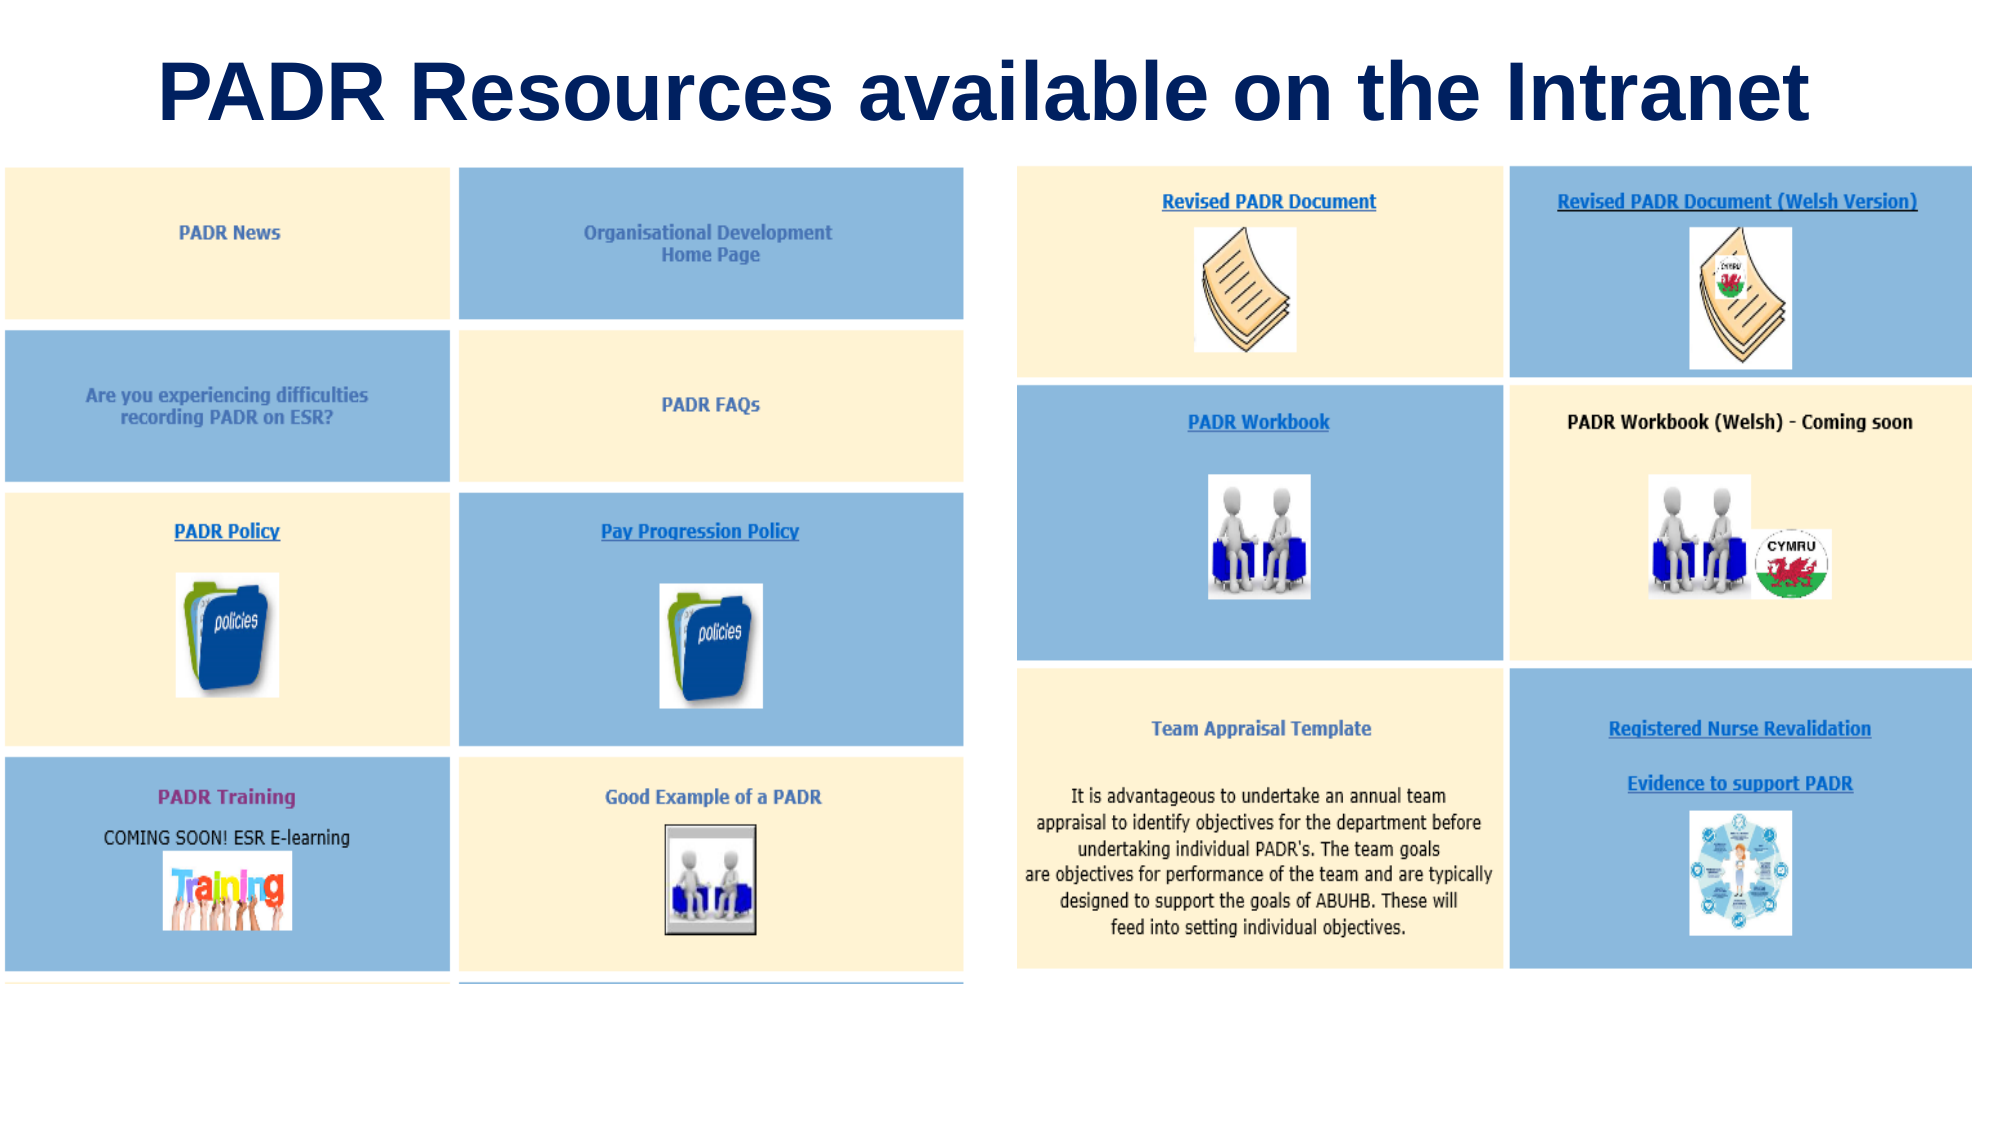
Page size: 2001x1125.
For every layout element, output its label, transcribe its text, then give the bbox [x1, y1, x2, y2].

picture [1017, 157, 1972, 972]
picture [0, 146, 983, 984]
title PADR Resources available on the Intranet [142, 29, 2000, 147]
